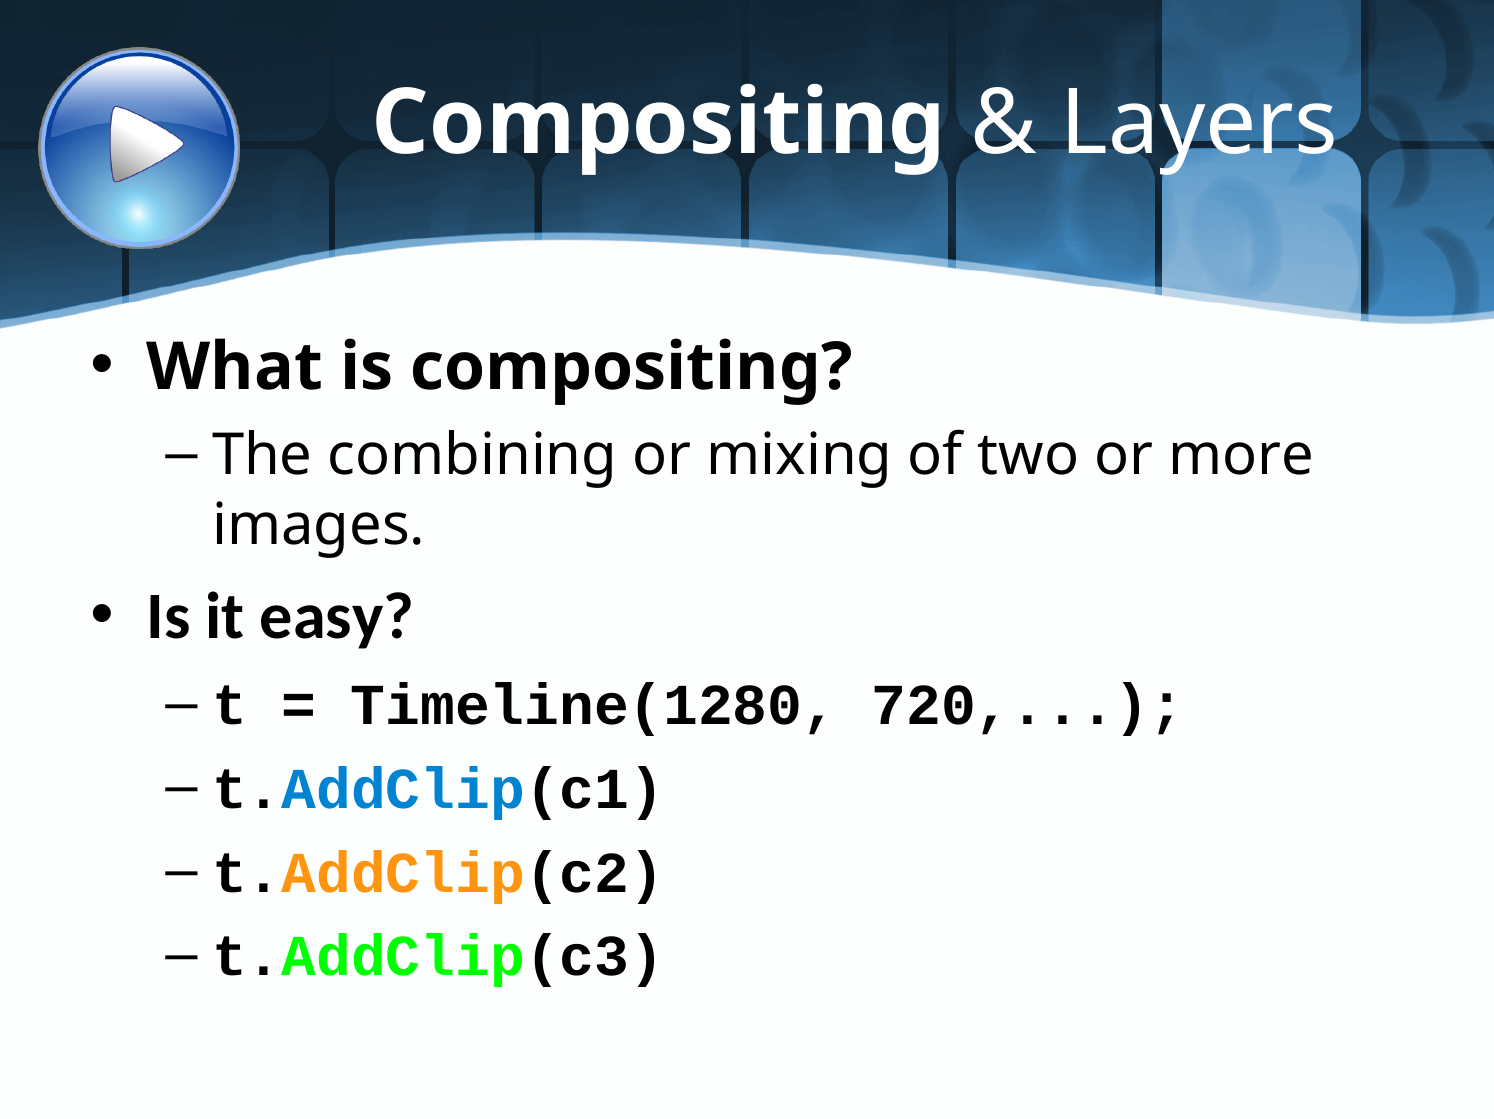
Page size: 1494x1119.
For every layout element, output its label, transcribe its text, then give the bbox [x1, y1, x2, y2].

title Compositing & Layers [182, 23, 1494, 211]
list What is compositing? The combining or mixing of two or more images. Is it easy? t = Timeline(1280, 720,...); t.AddClip(c1) t.AddClip(c2) t.AddClip(c3) [75, 315, 1420, 1097]
picture [0, 0, 1494, 1119]
